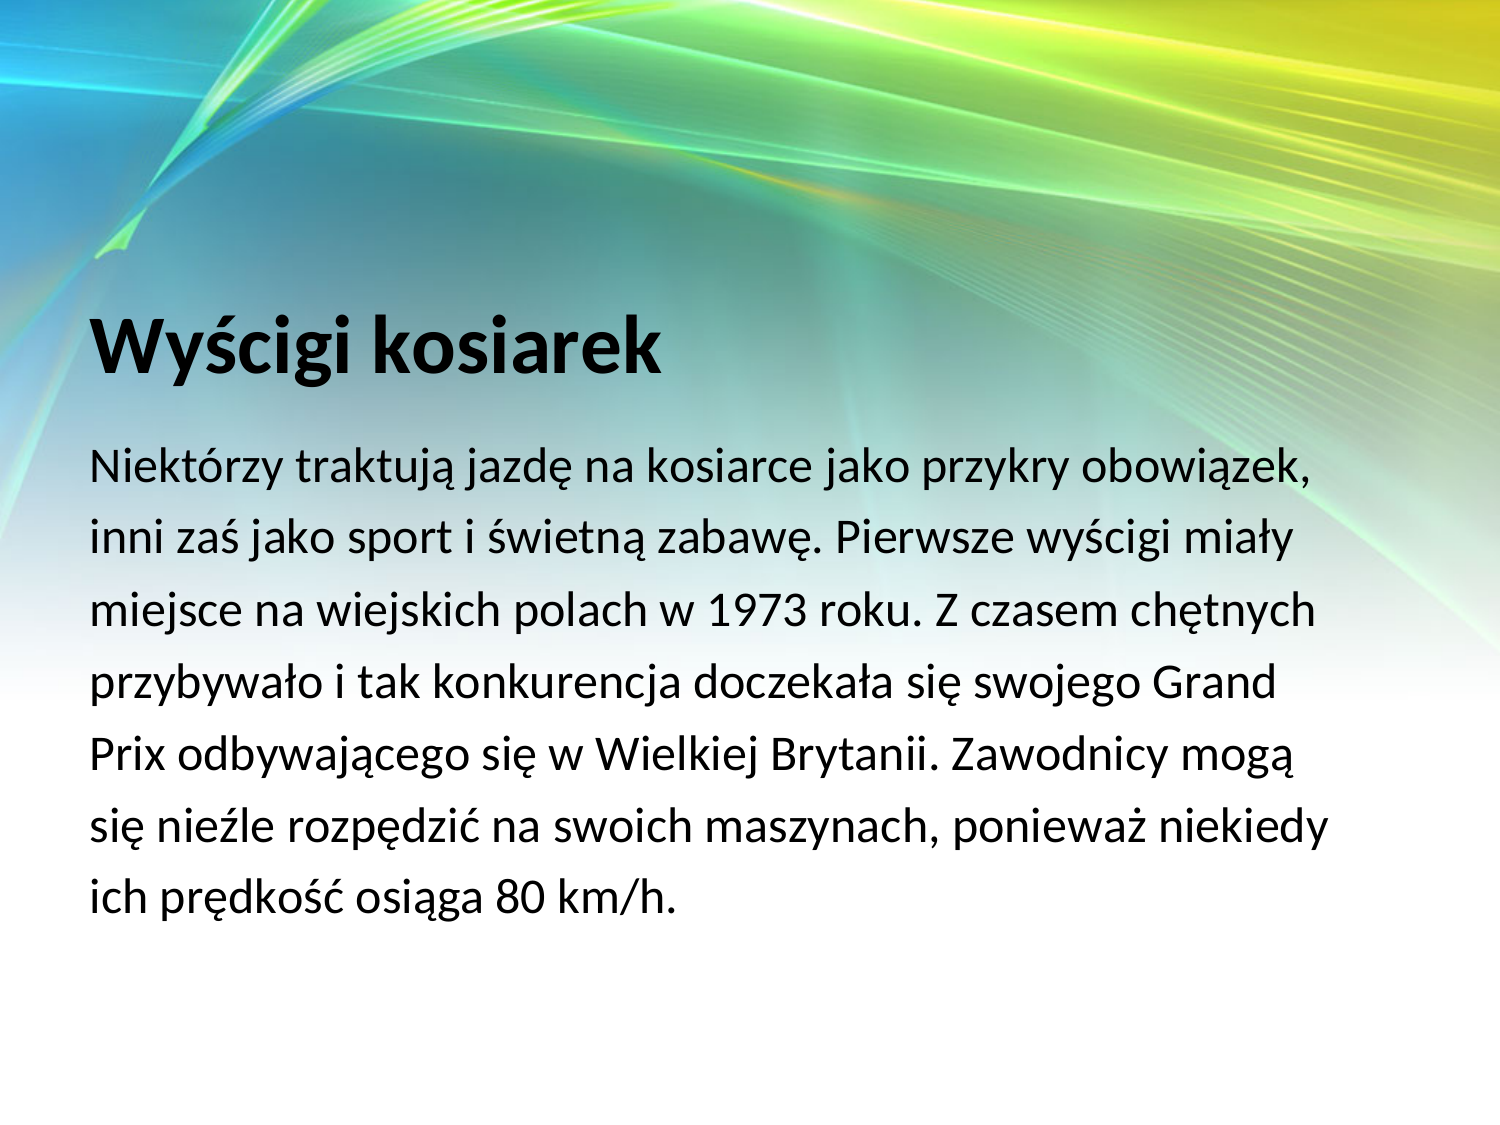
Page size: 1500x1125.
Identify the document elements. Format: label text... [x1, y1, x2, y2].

text_box Wyścigi kosiarek Niektórzy traktują jazdę na kosiarce jako przykry obowiązek, inni zaś jako sport i świetną zabawę. Pierwsze wyścigi miały miejsce na wiejskich polach w 1973 roku. Z czasem chętnych przybywało i tak konkurencja doczekała się swojego Grand Prix odbywającego się w Wielkiej Brytanii. Zawodnicy mogą się nieźle rozpędzić na swoich maszynach, ponieważ niekiedy ich prędkość osiąga 80 km/h. [74, 262, 1375, 932]
picture [0, 0, 1500, 1125]
